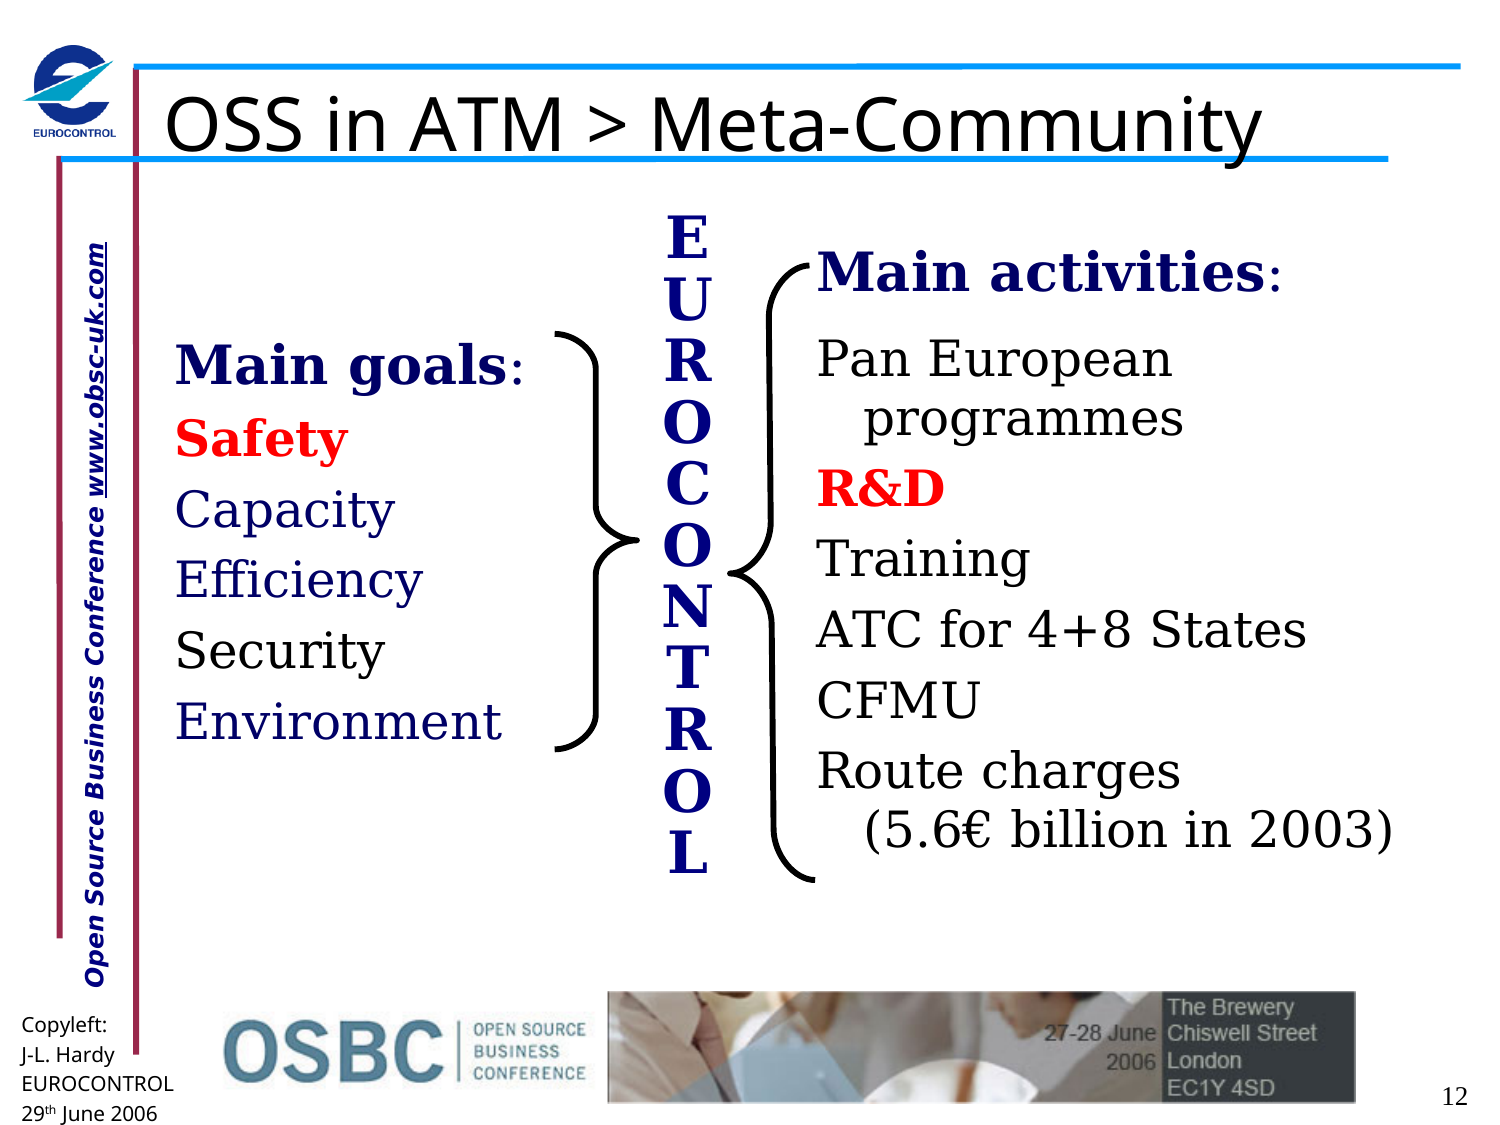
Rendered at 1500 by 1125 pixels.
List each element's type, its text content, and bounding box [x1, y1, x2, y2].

text_box Main activities: Pan European programmes R&D Training ATC for 4+8 States CFMU Route charges (5.6€ billion in 2003) [801, 247, 1435, 886]
picture [201, 991, 1356, 1104]
picture [22, 45, 116, 137]
text_box Main goals: Safety Capacity Efficiency Security Environment [159, 233, 646, 917]
text_box E U R O C O N T R O L [646, 213, 729, 924]
